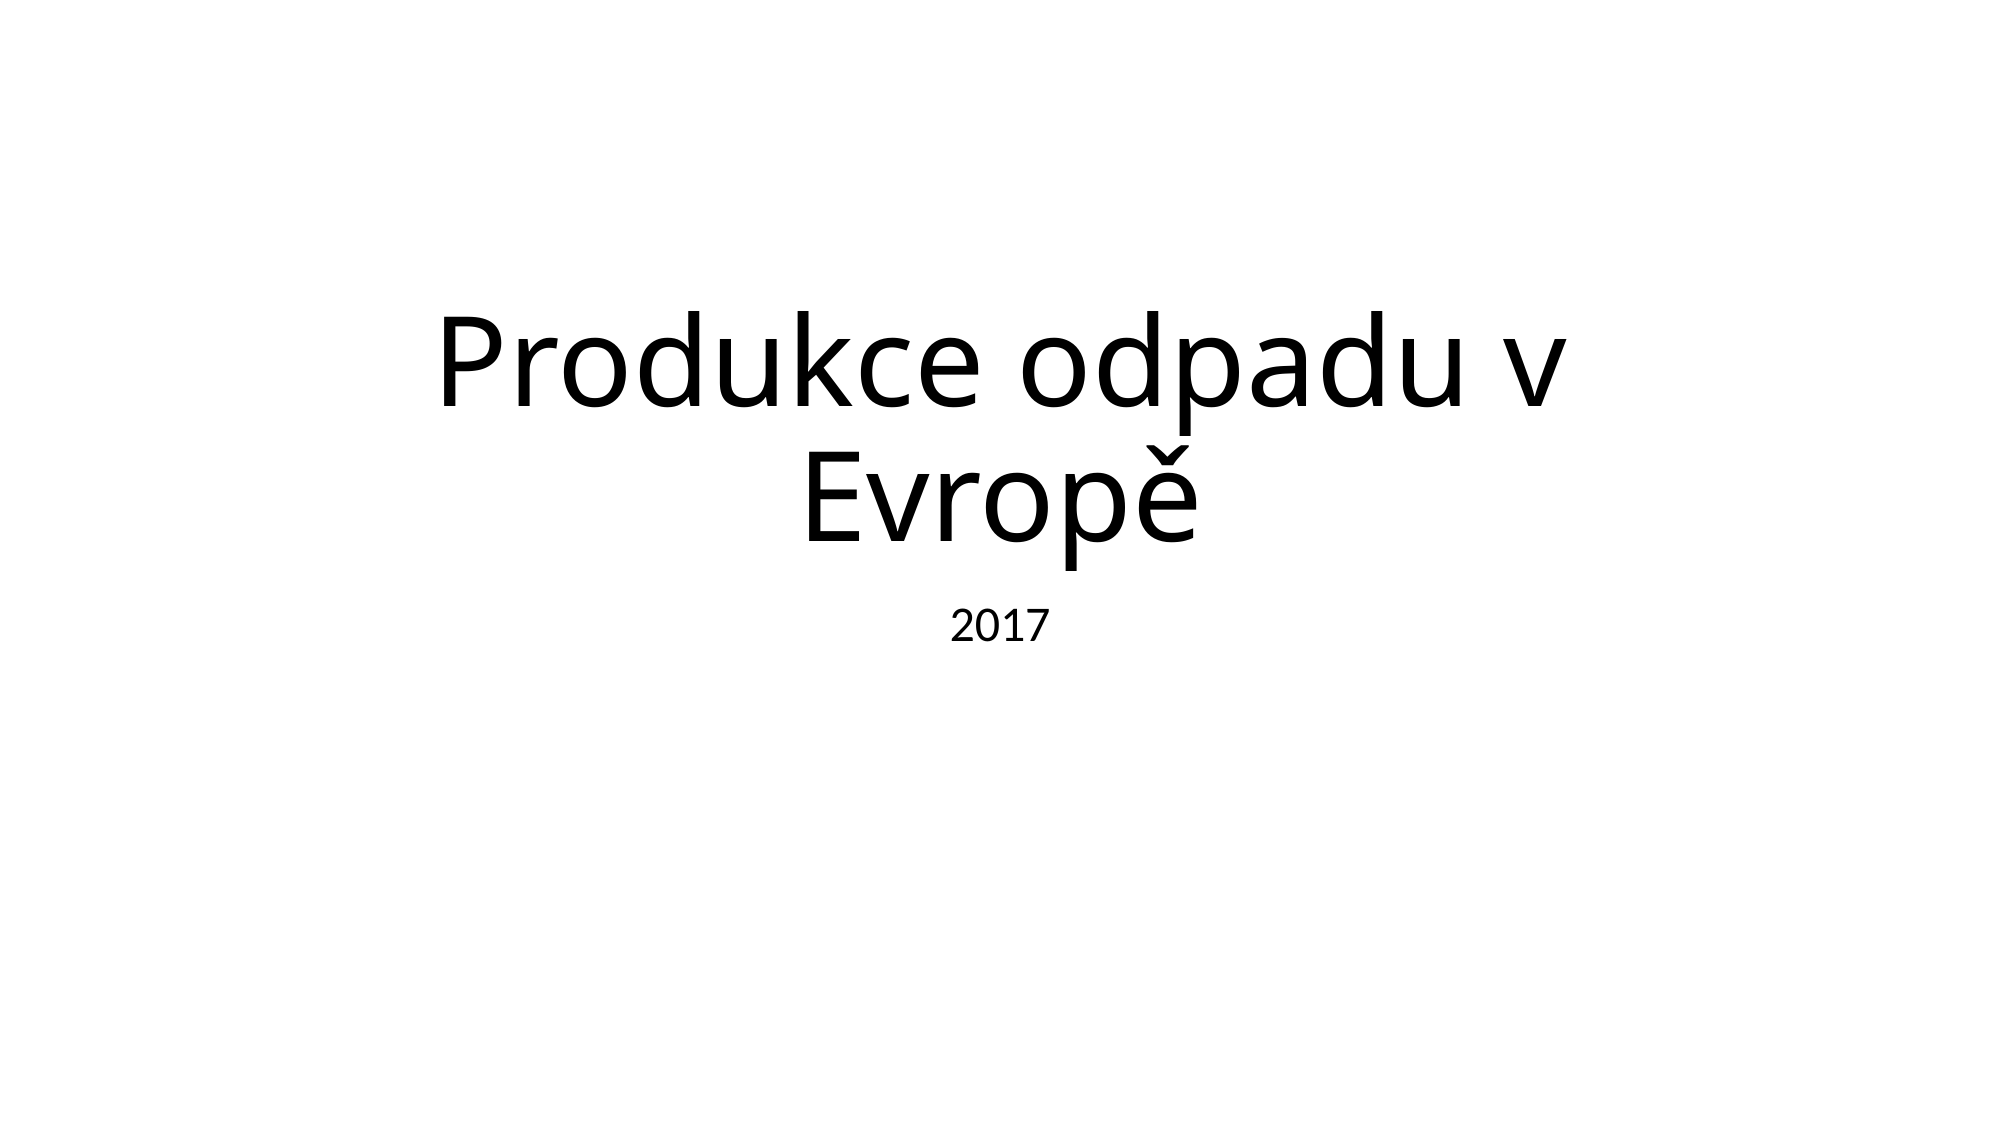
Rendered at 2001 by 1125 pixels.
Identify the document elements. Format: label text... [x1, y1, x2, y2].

title Produkce odpadu v Evropě [249, 184, 1750, 576]
subtitle 2017 [249, 590, 1750, 863]
